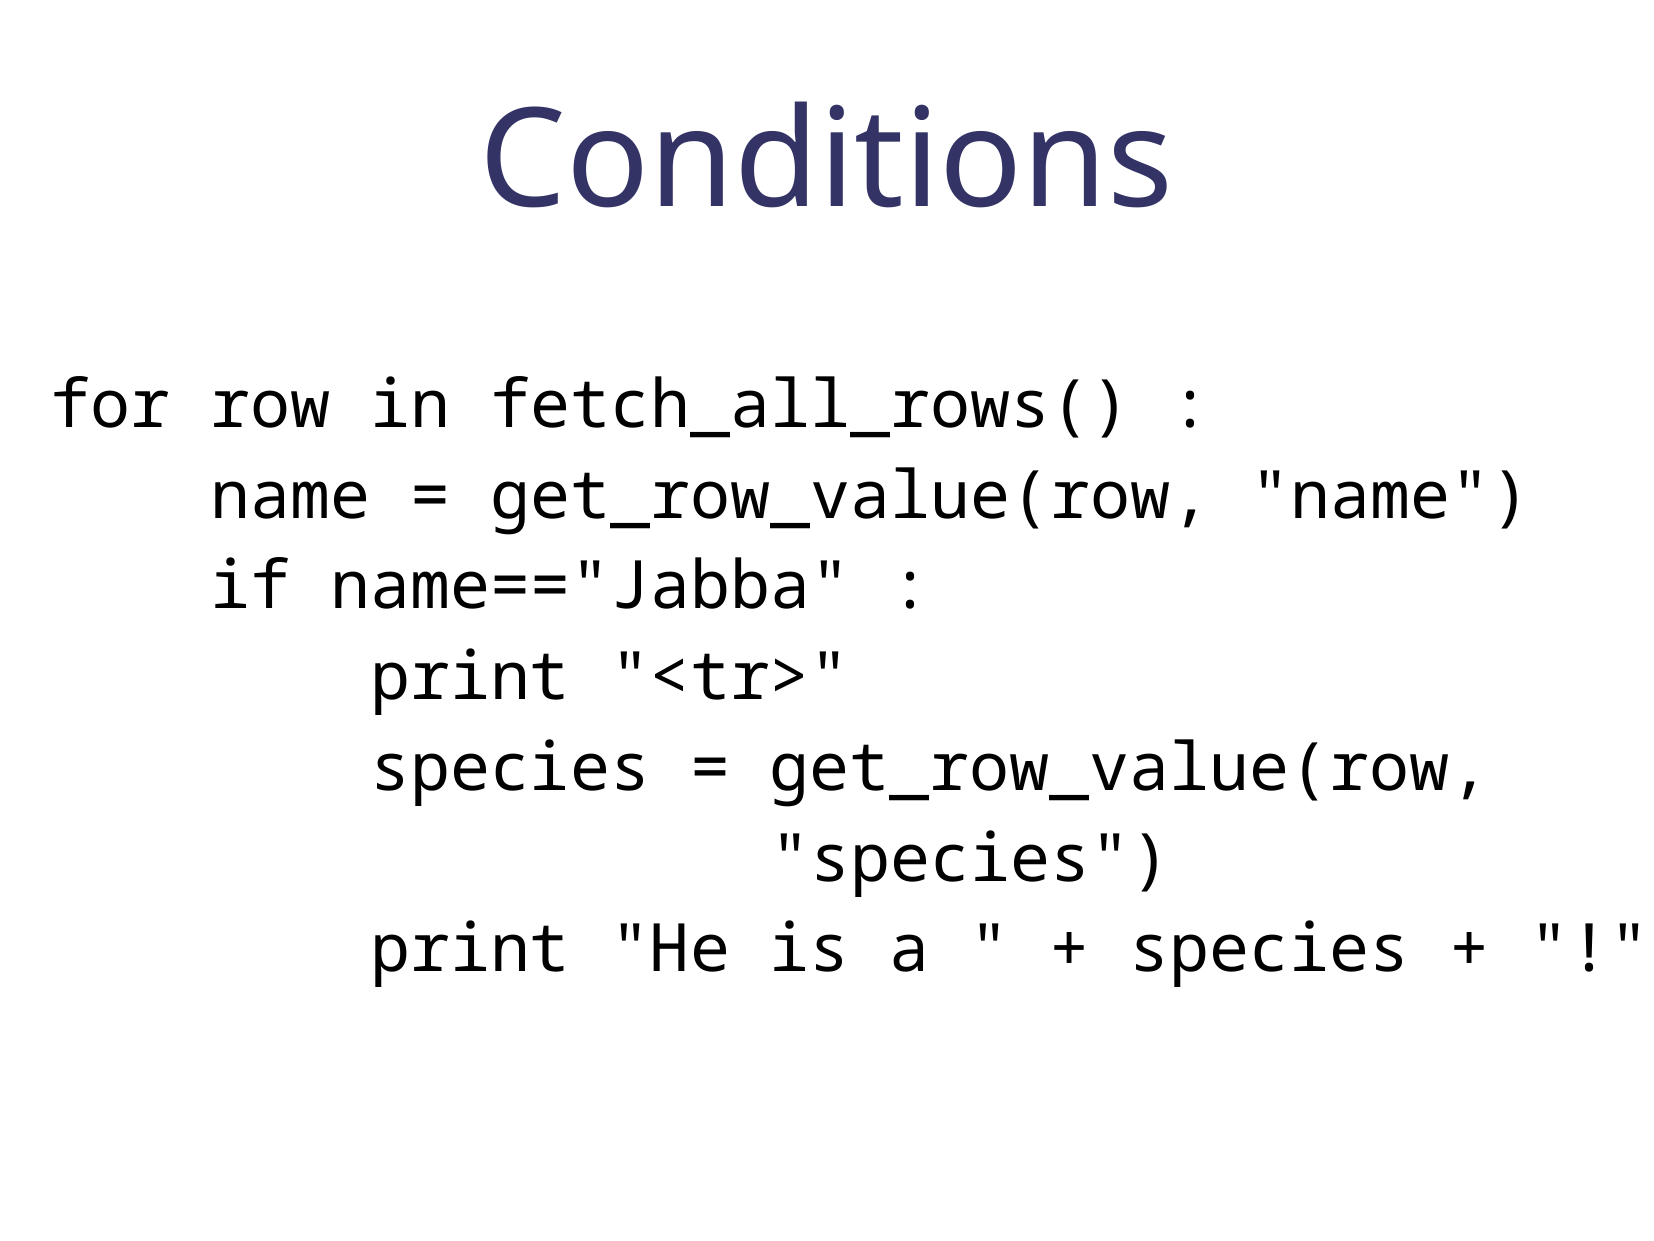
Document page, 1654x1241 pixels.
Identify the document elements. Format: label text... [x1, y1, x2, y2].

title Conditions [82, 56, 1571, 250]
subtitle for row in fetch_all_rows() : name = get_row_value(row, "name") if name=="Jabba" : print "<tr>" species = get_row_value(row, "species") print "He is a " + species + "!" [50, 356, 1654, 1018]
